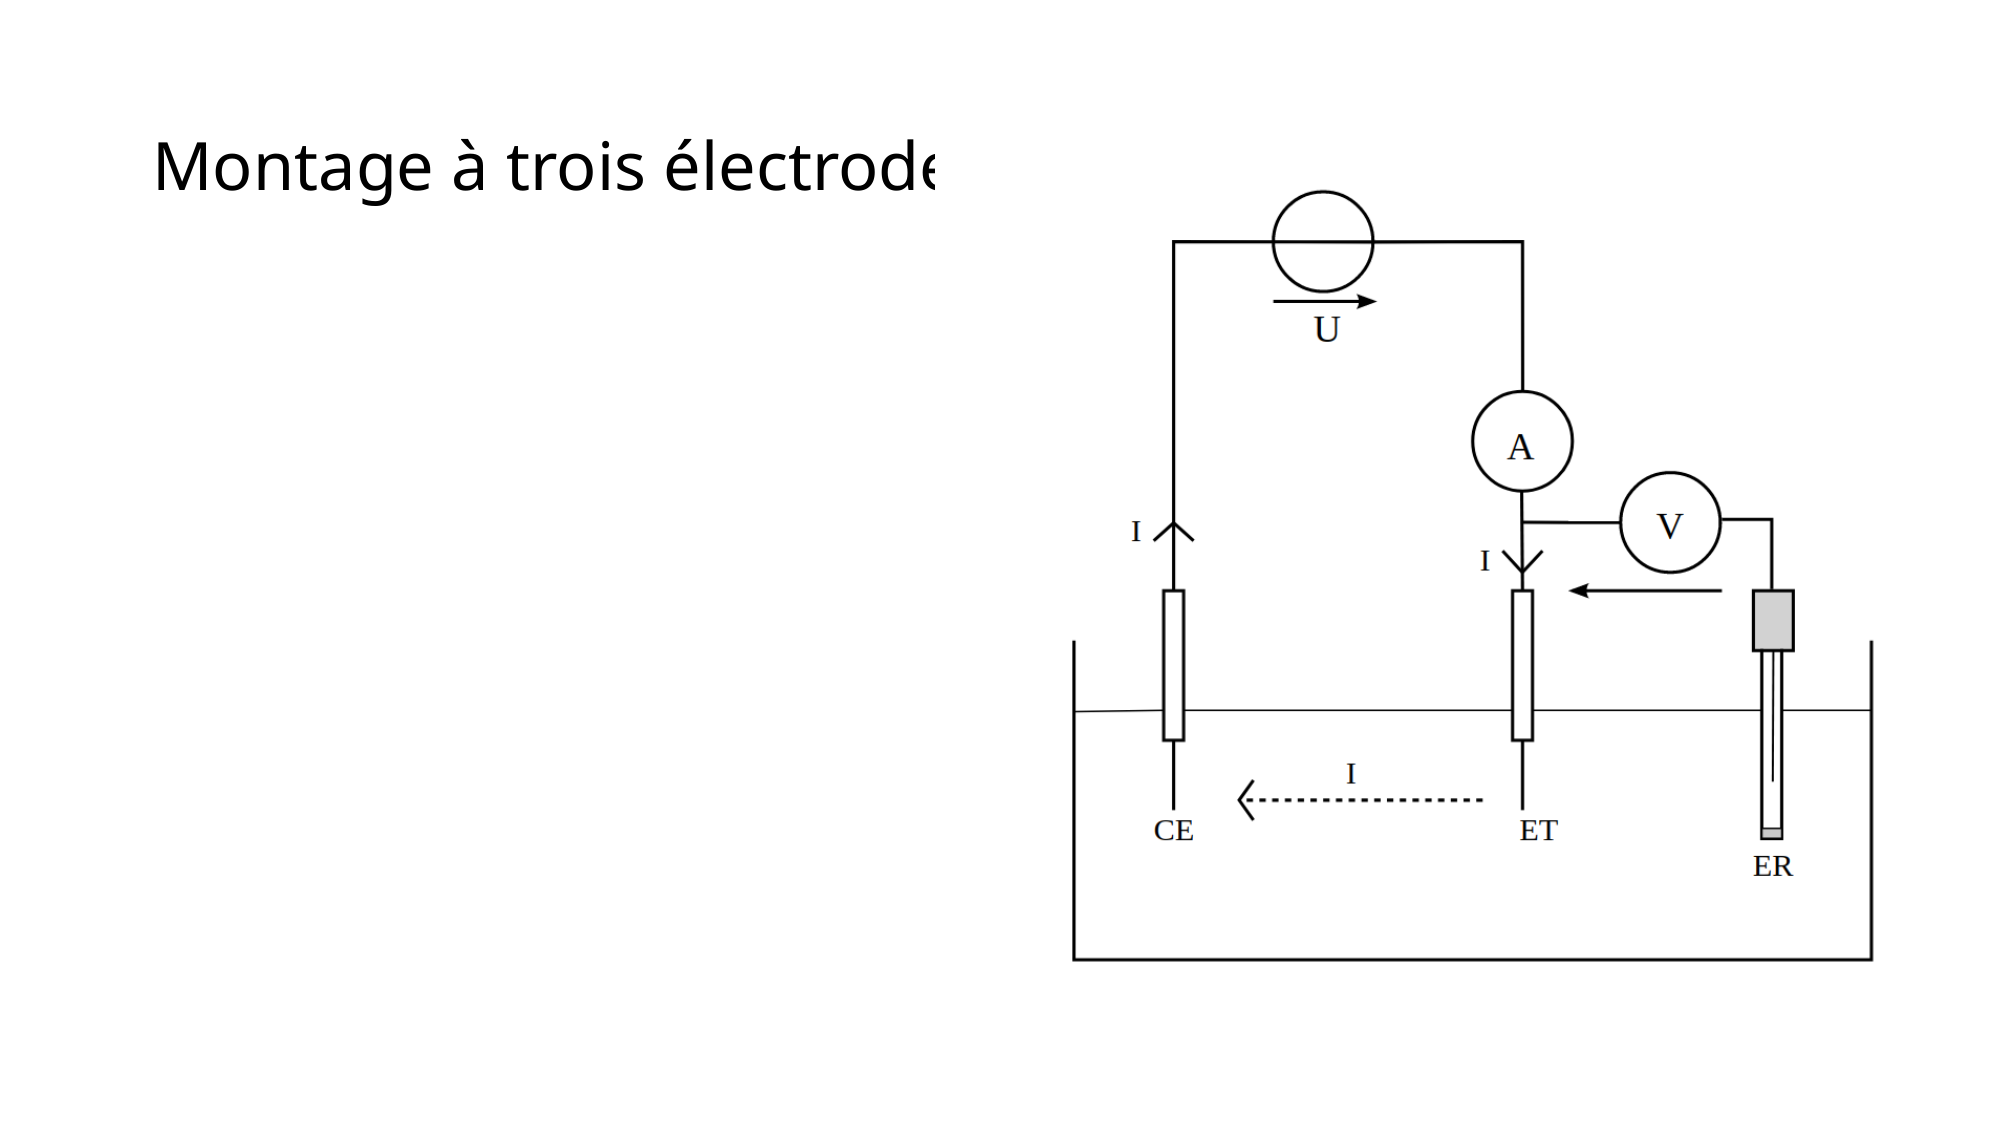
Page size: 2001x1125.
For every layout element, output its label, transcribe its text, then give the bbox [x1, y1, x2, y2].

picture [935, 132, 1990, 1028]
title Montage à trois électrodes [137, 59, 1863, 278]
